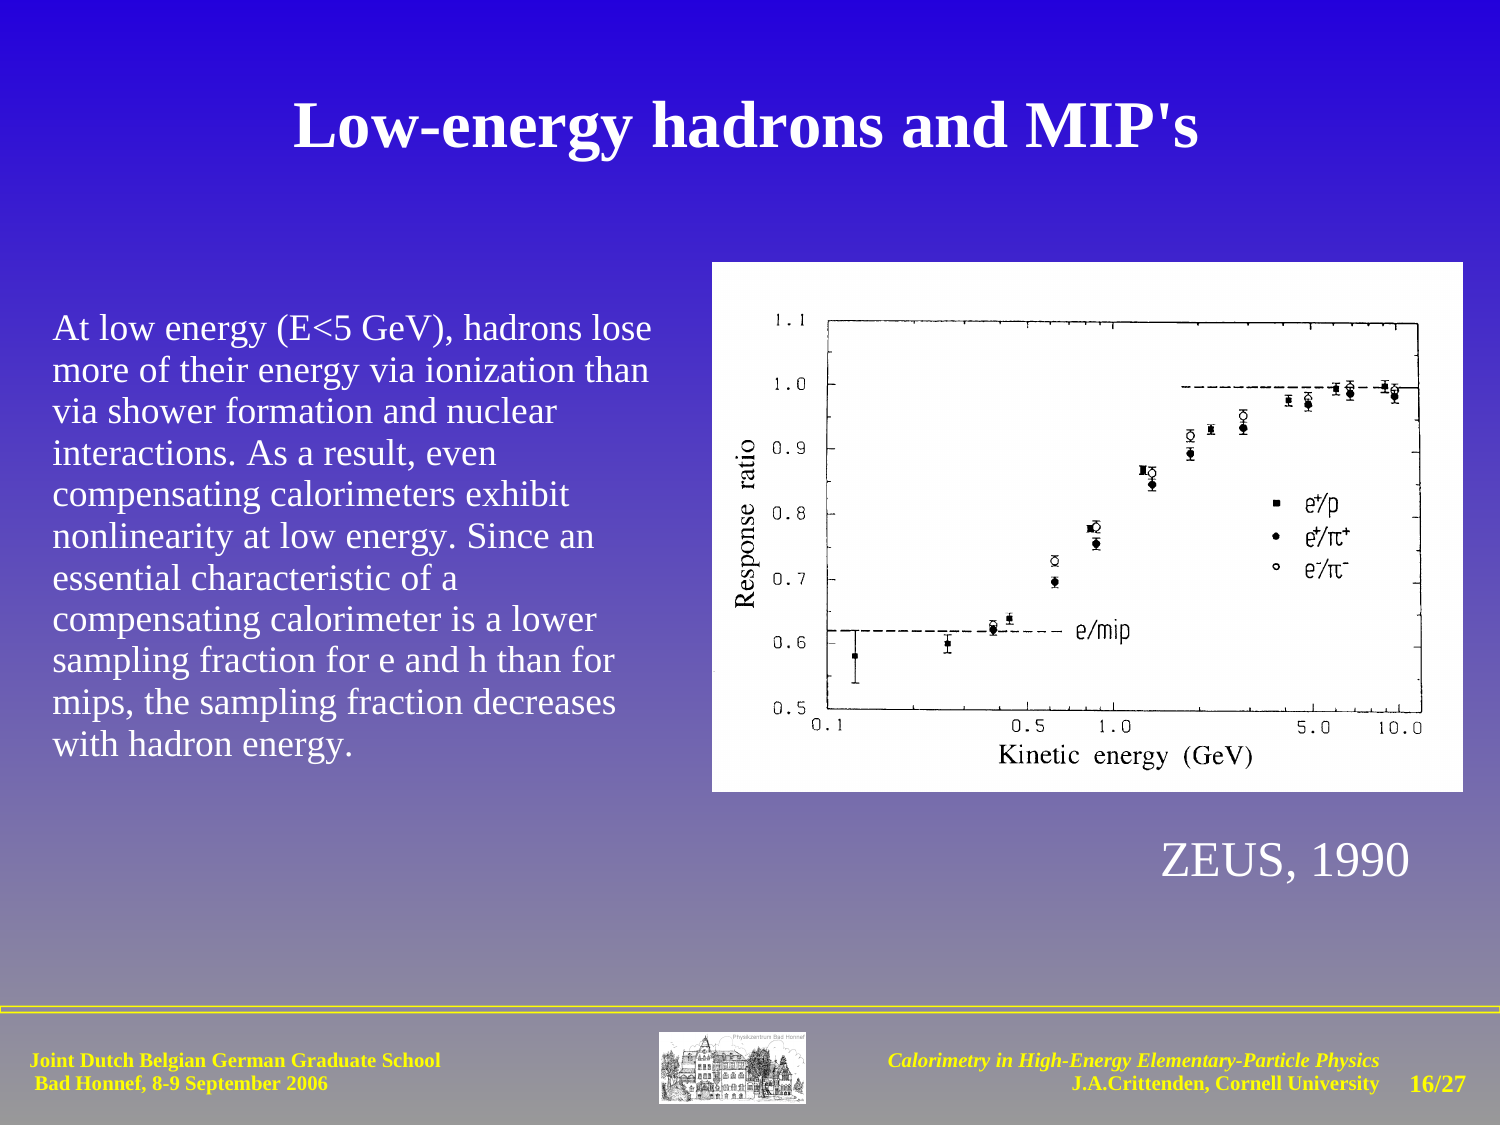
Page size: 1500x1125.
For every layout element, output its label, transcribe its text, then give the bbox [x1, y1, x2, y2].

text_box ZEUS, 1990 [1145, 825, 1426, 897]
title Low-energy hadrons and MIP's [109, 53, 1385, 197]
picture [712, 262, 1463, 792]
text_box At low energy (E<5 GeV), hadrons lose more of their energy via ionization than via shower formation and nuclear interactions. As a result, even compensating calorimeters exhibit nonlinearity at low energy. Since an essential characteristic of a compensating calorimeter is a lower sampling fraction for e and h than for mips, the sampling fraction decreases with hadron energy. [37, 299, 676, 783]
picture [659, 1032, 806, 1104]
